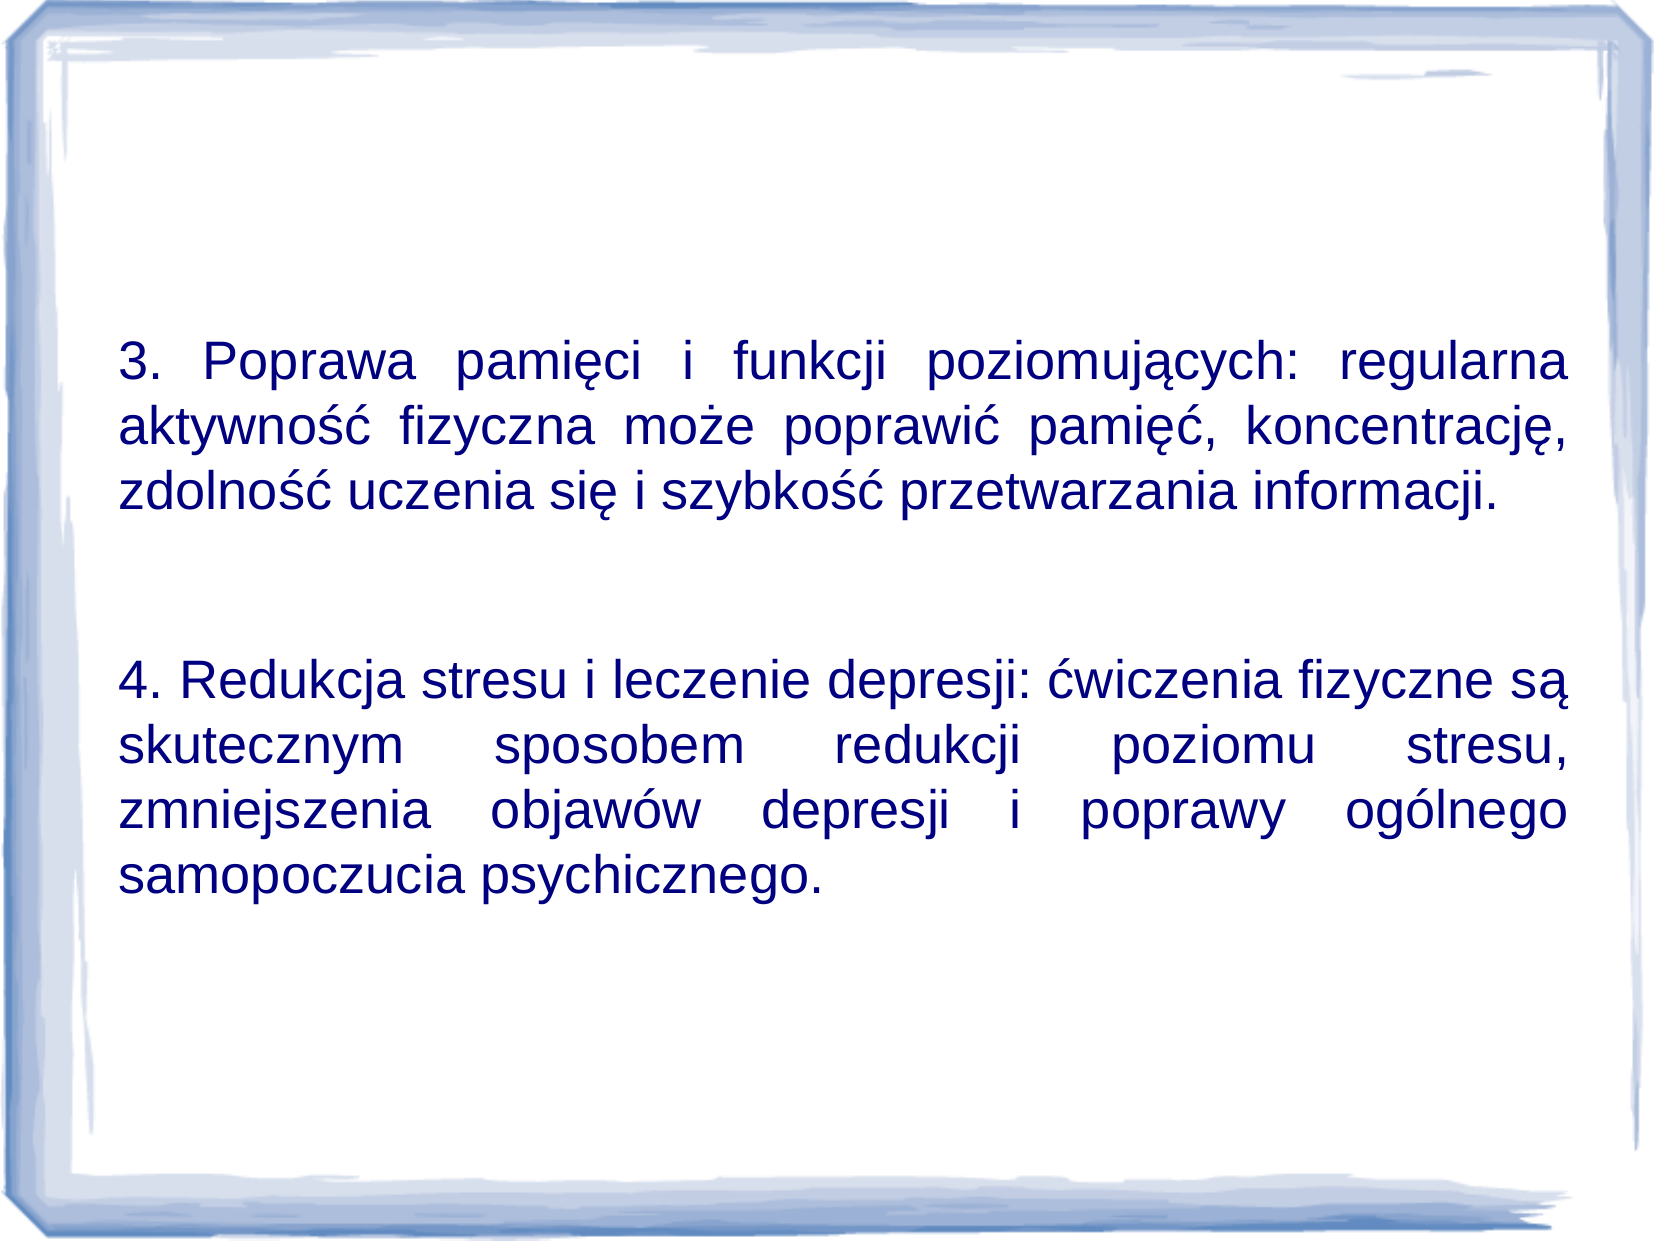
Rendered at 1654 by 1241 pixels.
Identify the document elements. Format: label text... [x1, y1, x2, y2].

list 3. Poprawa pamięci i funkcji poziomujących: regularna aktywność fizyczna może poprawić pamięć, koncentrację, zdolność uczenia się i szybkość przetwarzania informacji. 4. Redukcja stresu i leczenie depresji: ćwiczenia fizyczne są skutecznym sposobem redukcji poziomu stresu, zmniejszenia objawów depresji i poprawy ogólnego samopoczucia psychicznego. [118, 324, 1571, 1004]
